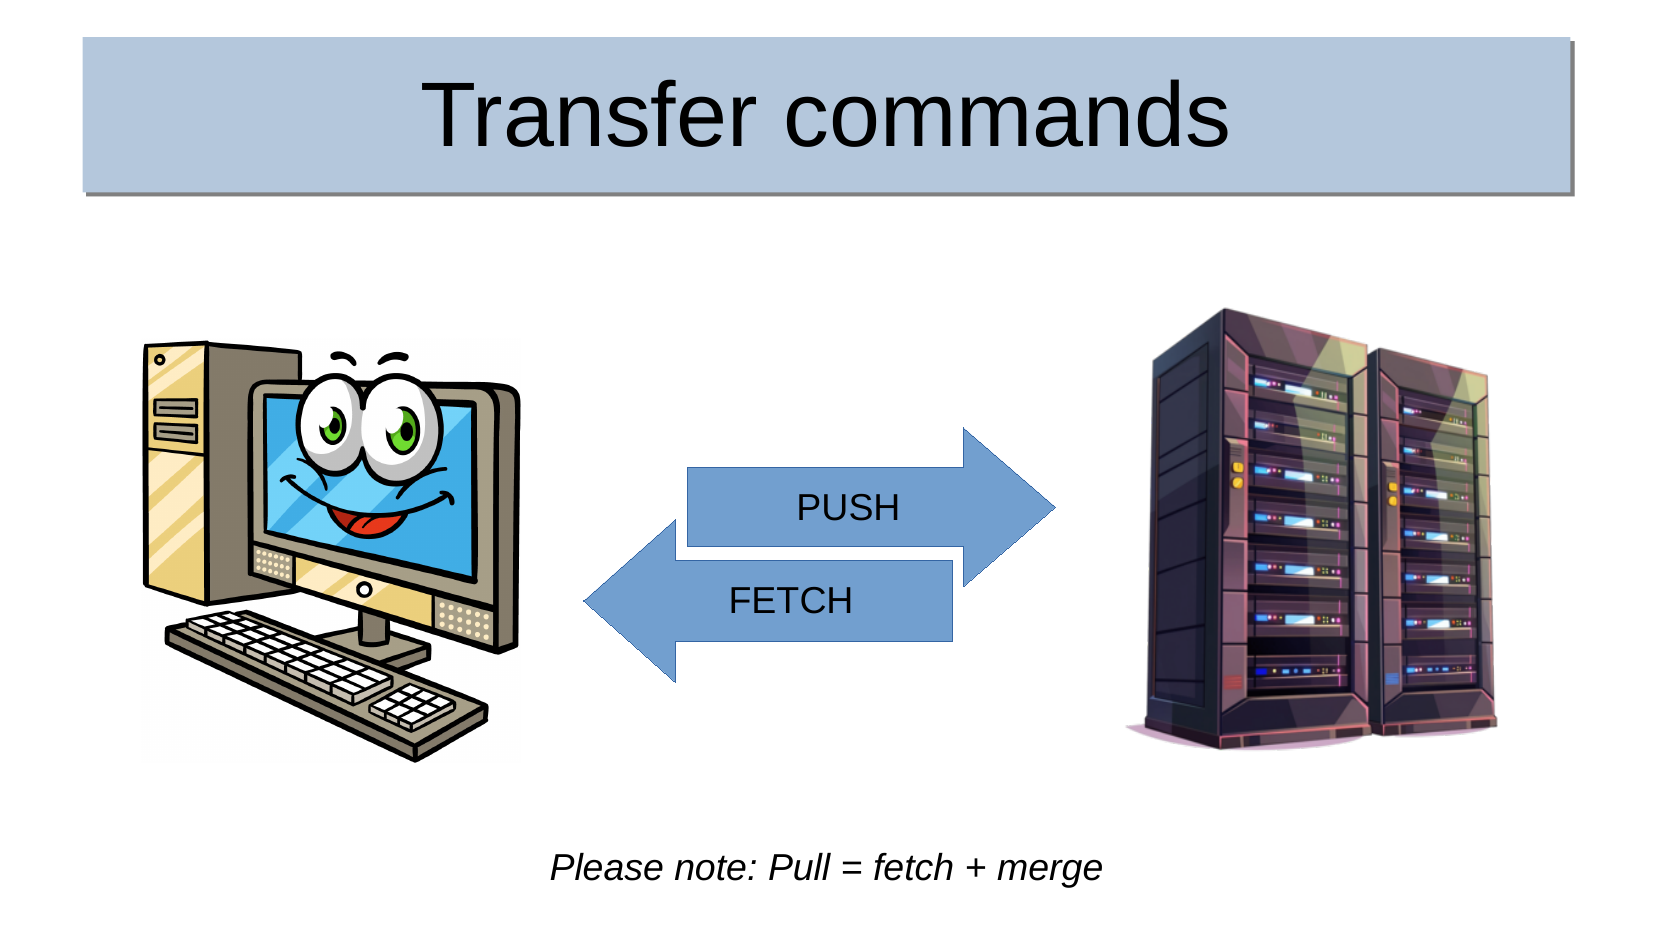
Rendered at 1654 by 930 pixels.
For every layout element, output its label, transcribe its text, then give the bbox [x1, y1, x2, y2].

text_box FETCH [583, 519, 953, 683]
picture [141, 338, 521, 763]
title Transfer commands [82, 37, 1571, 193]
picture [1094, 292, 1533, 762]
text_box Please note: Pull = fetch + merge [449, 838, 1204, 910]
text_box PUSH [687, 427, 1056, 587]
